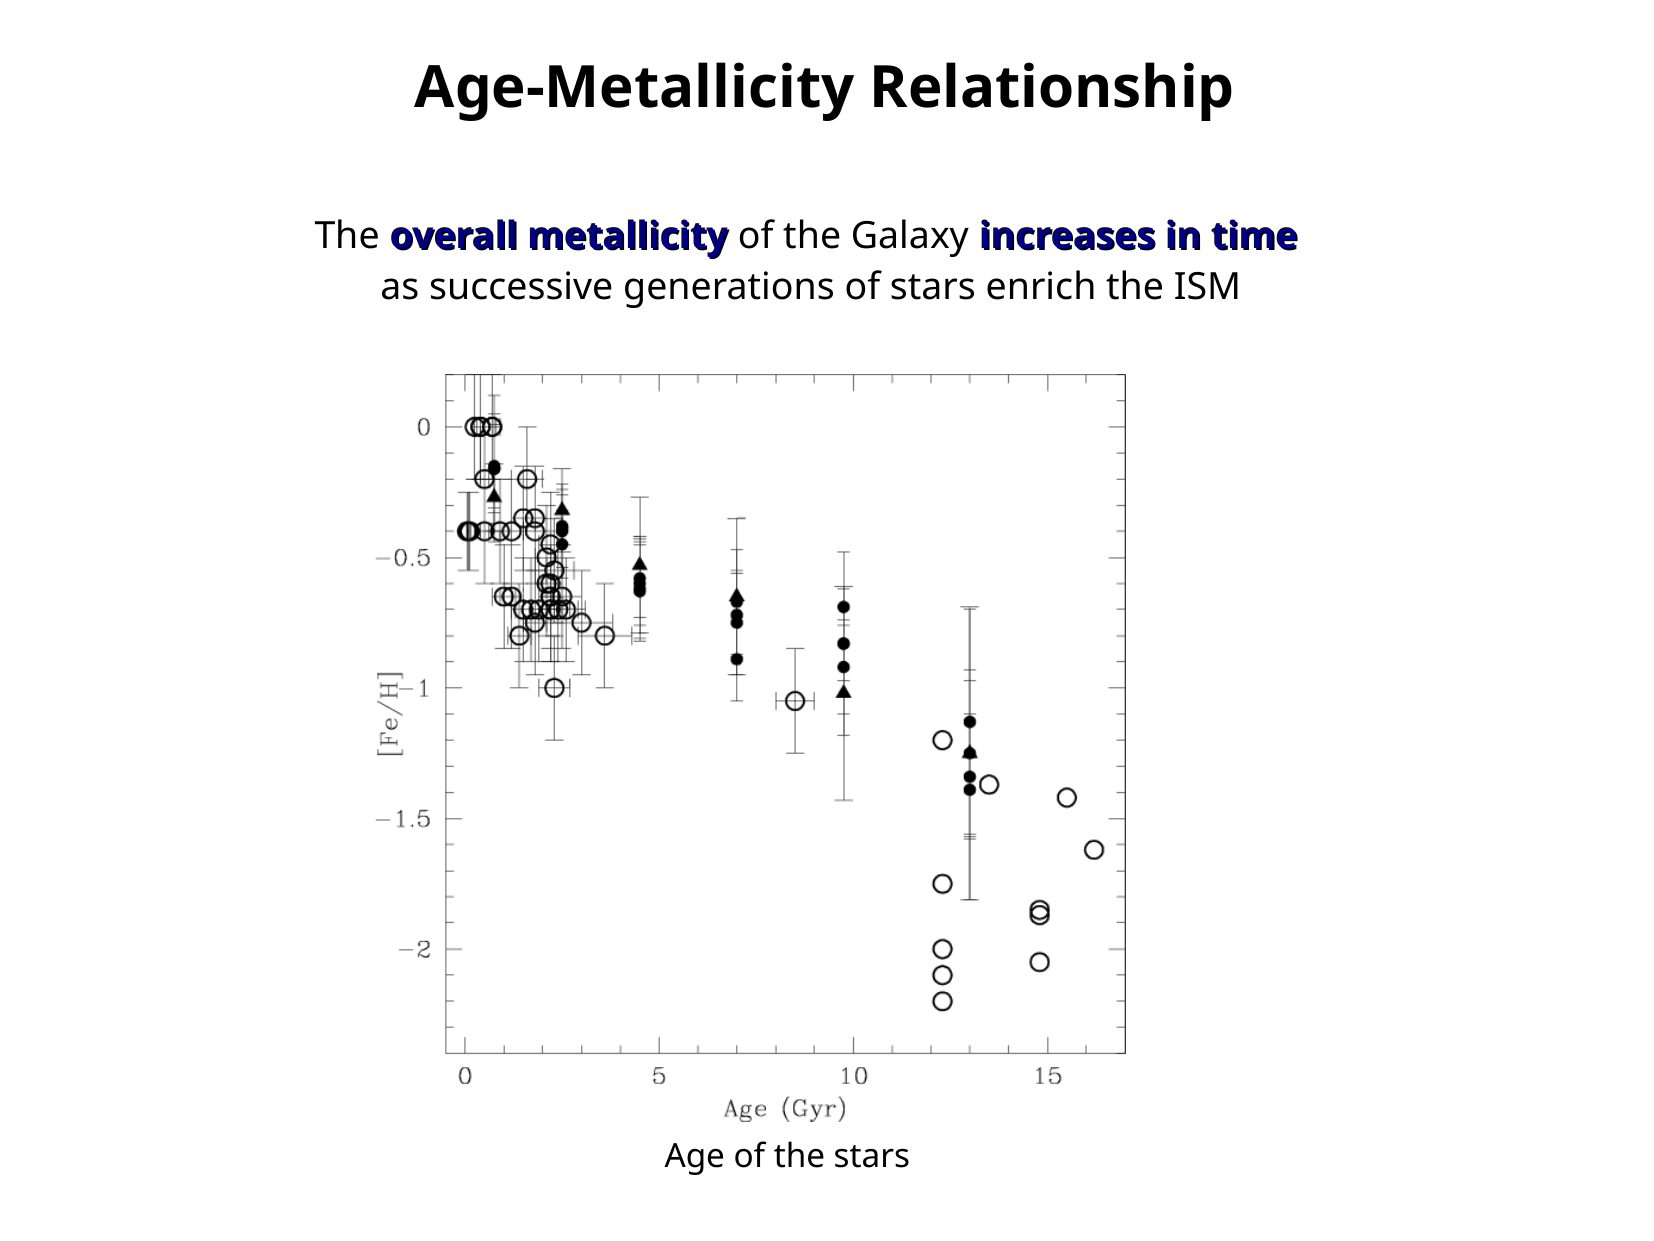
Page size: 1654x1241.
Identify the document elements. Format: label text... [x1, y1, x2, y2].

text_box Age-Metallicity Relationship [262, 37, 1388, 134]
text_box Age of the stars [450, 1125, 1126, 1187]
text_box The overall metallicity of the Galaxy increases in time as successive generations of stars enrich the ISM [299, 201, 1358, 321]
picture [375, 374, 1126, 1122]
